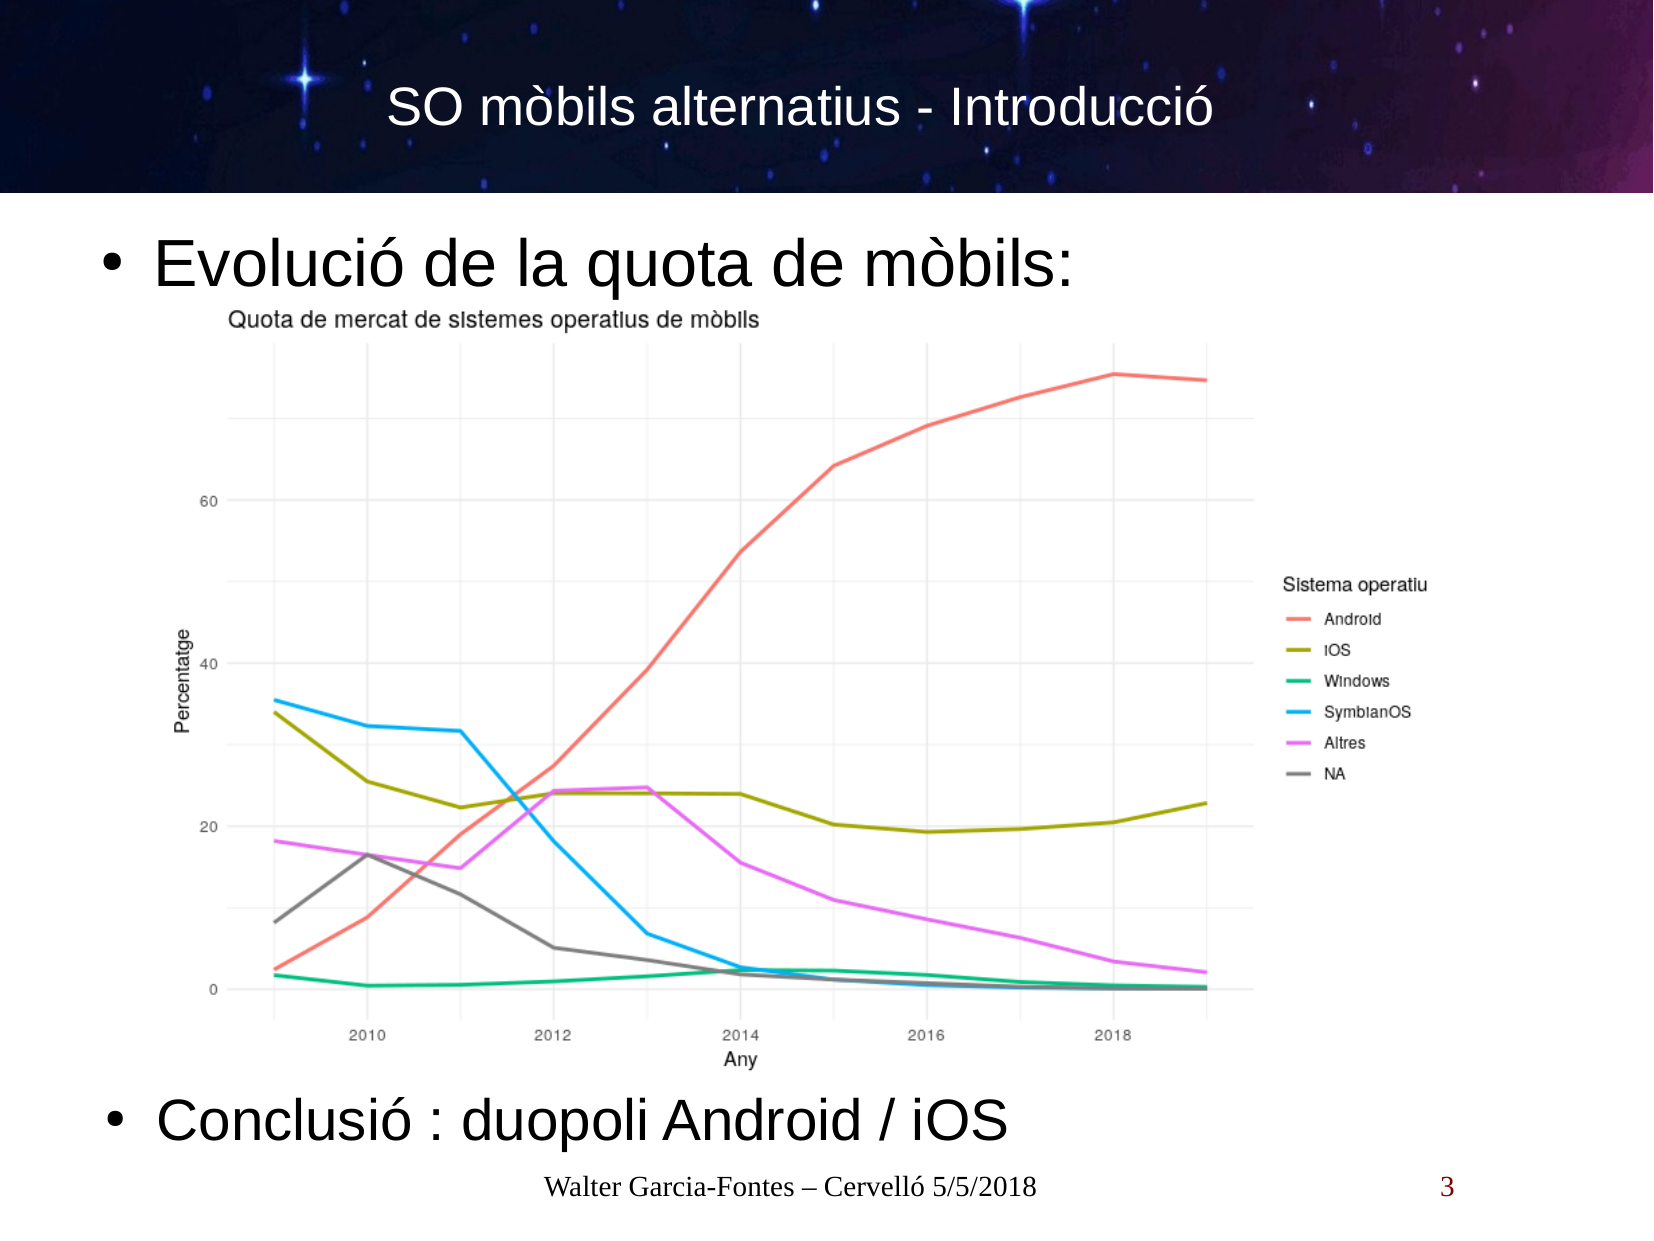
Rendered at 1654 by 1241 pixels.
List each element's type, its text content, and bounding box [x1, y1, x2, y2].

text_box Conclusió : duopoli Android / iOS [90, 1080, 1653, 1161]
picture [0, 0, 1653, 193]
list Evolució de la quota de mòbils: [82, 225, 1571, 946]
picture [165, 301, 1448, 1081]
title SO mòbils alternatius - Introducció [57, 2, 1546, 211]
